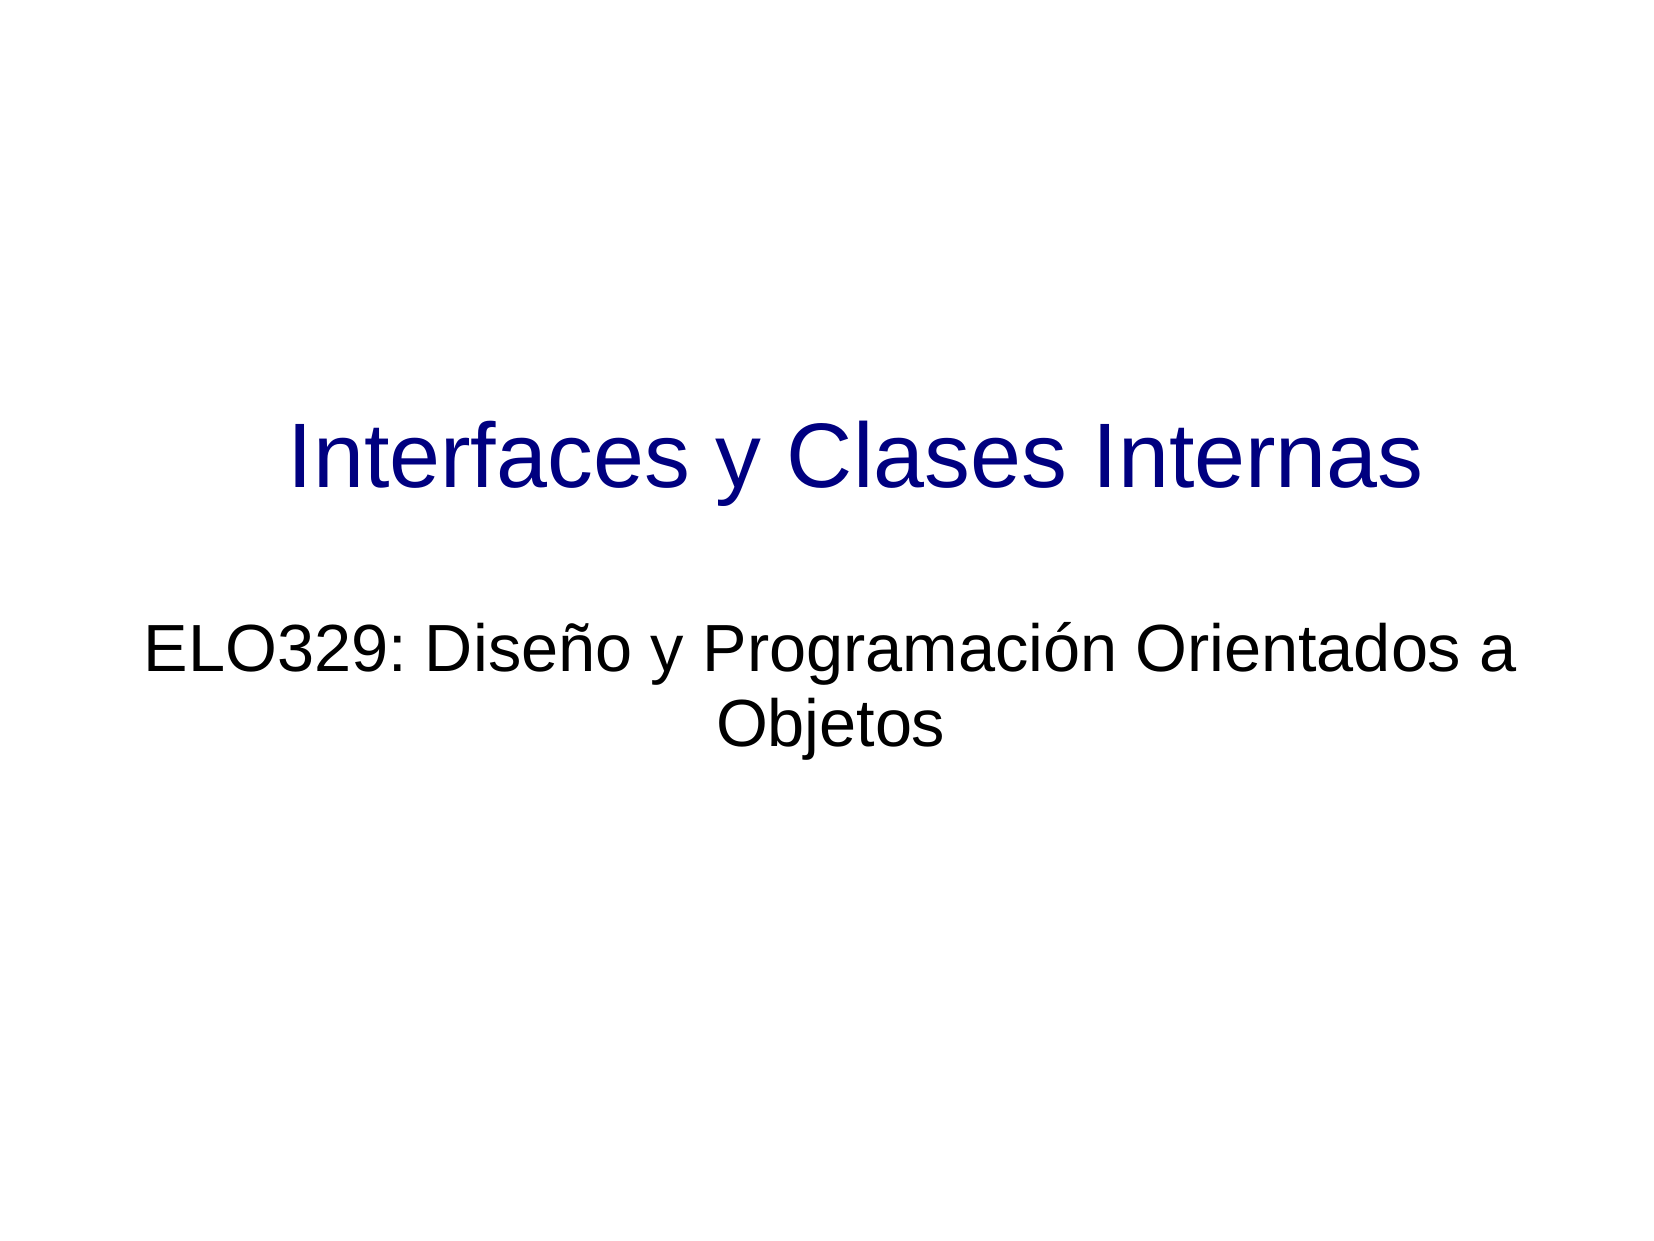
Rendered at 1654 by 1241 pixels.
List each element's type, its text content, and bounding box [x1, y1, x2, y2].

subtitle ELO329: Diseño y Programación Orientados a Objetos [86, 562, 1576, 959]
title Interfaces y Clases Internas [112, 386, 1601, 526]
